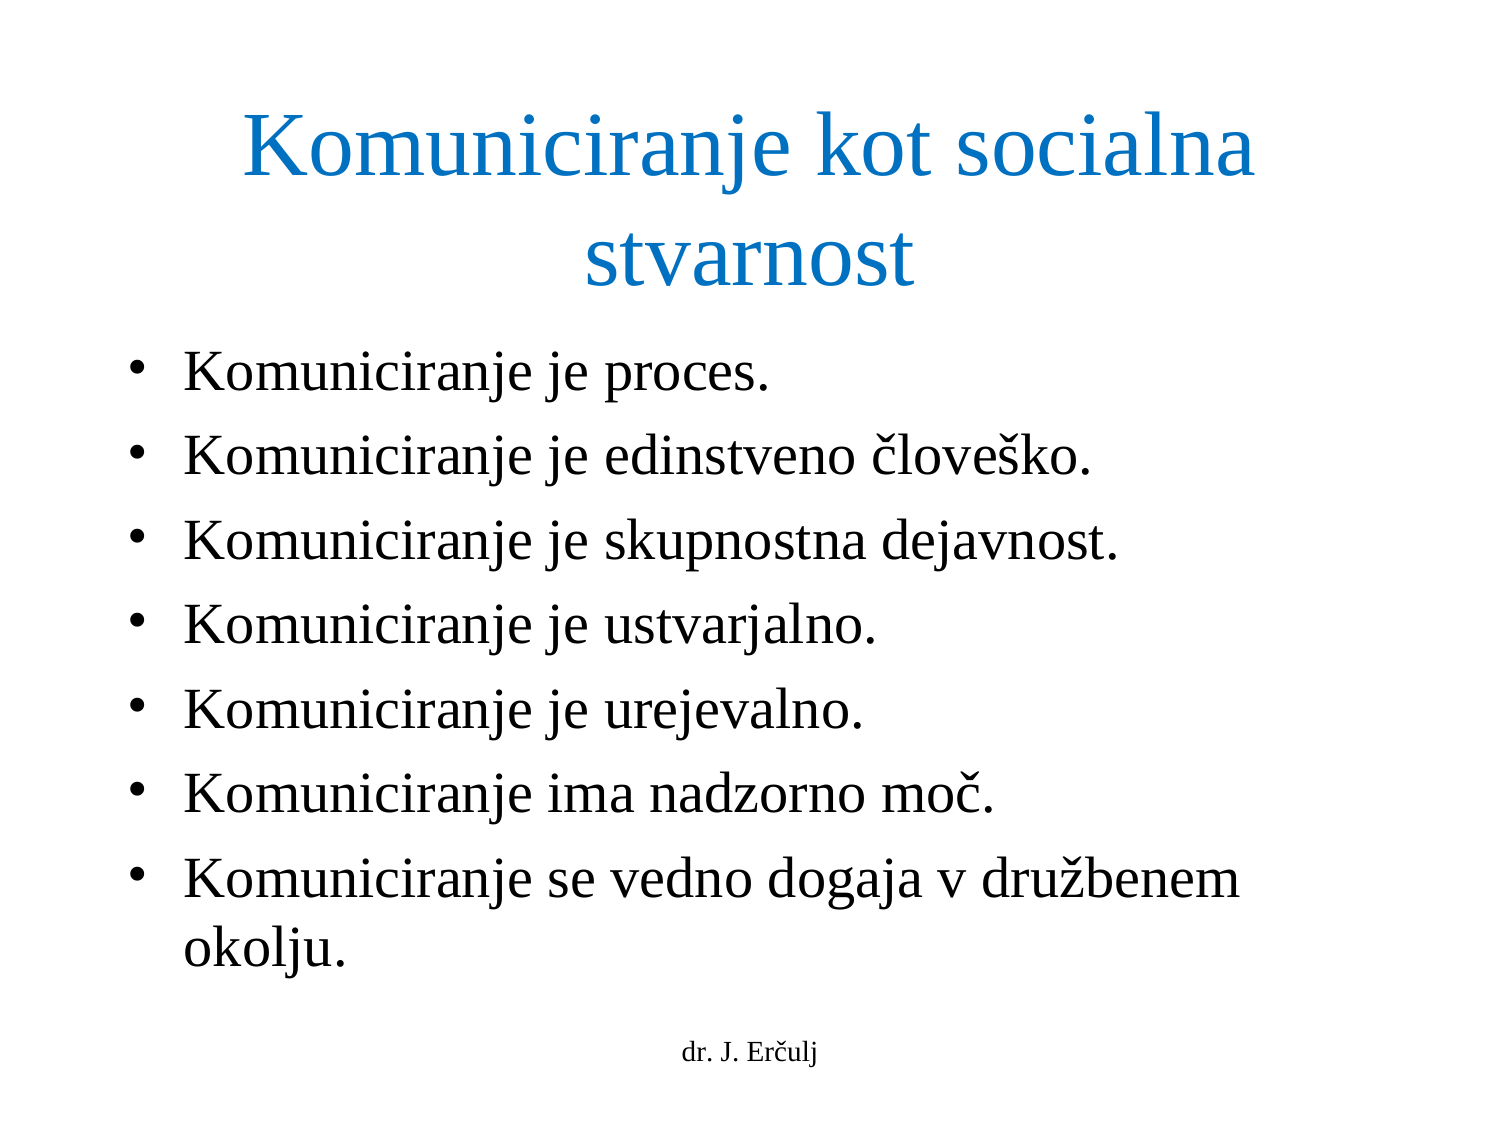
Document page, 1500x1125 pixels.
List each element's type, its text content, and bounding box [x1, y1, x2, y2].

list Komuniciranje je proces. Komuniciranje je edinstveno človeško. Komuniciranje je skupnostna dejavnost. Komuniciranje je ustvarjalno. Komuniciranje je urejevalno. Komuniciranje ima nadzorno moč. Komuniciranje se vedno dogaja v družbenem okolju. [112, 324, 1388, 1001]
title Komuniciranje kot socialna stvarnost [112, 76, 1388, 312]
text_box dr. J. Erčulj [512, 1025, 988, 1101]
